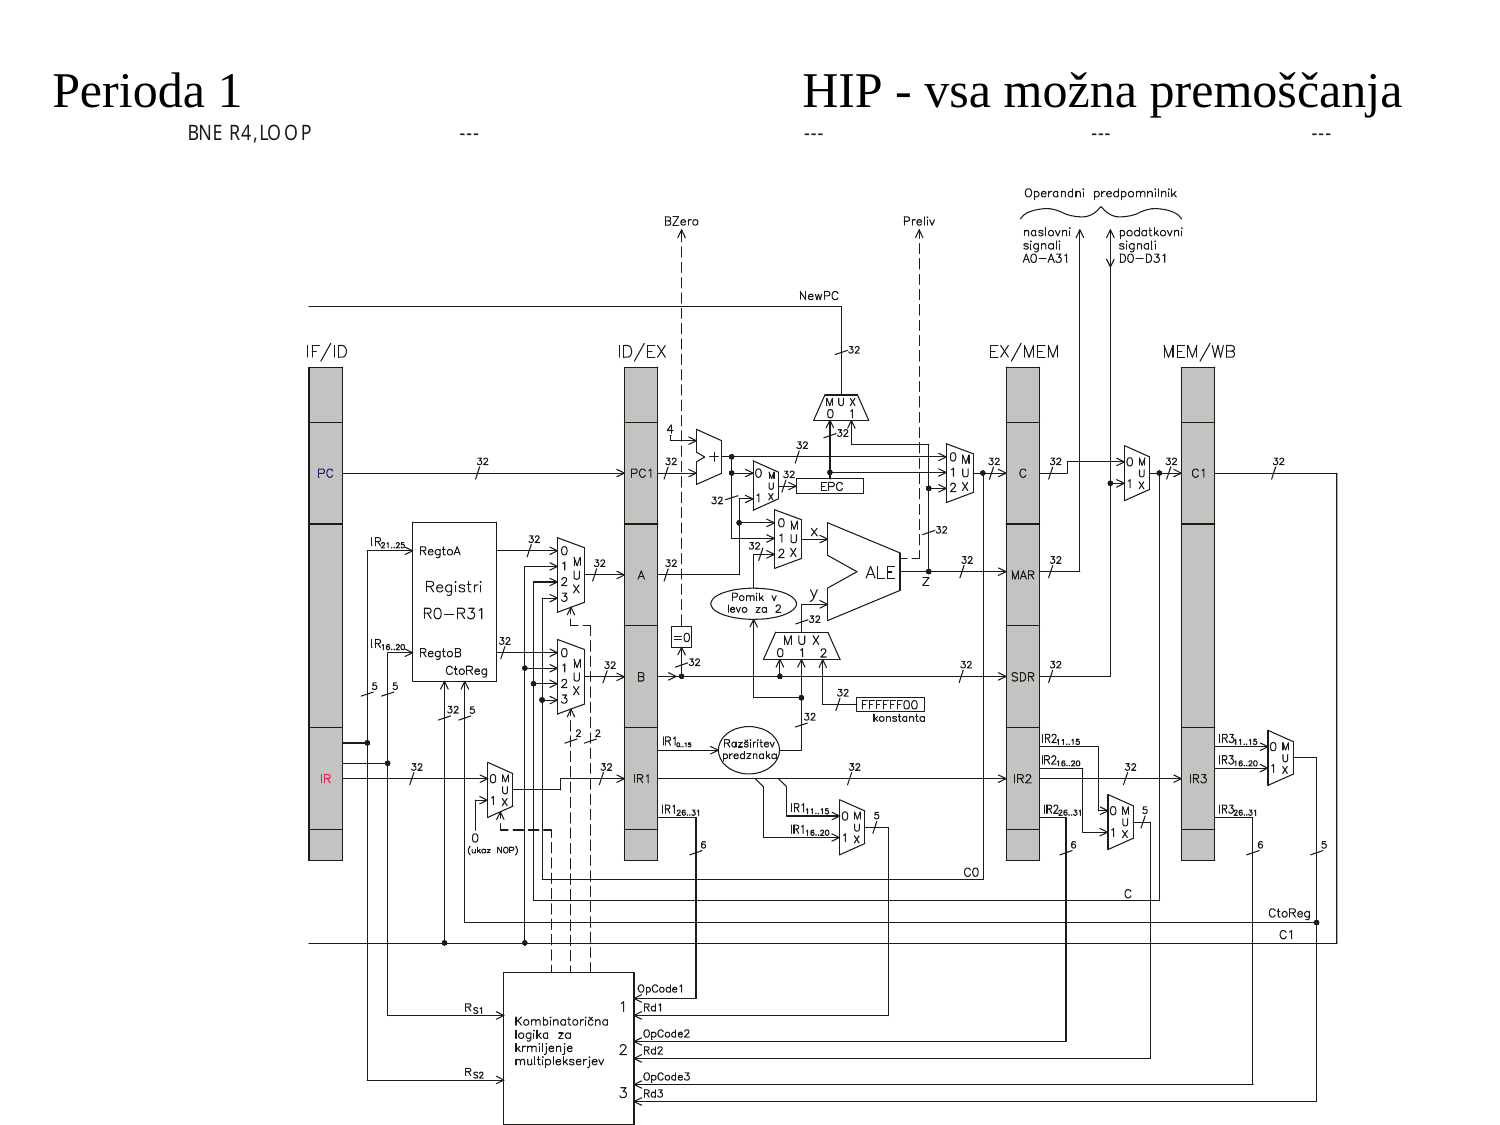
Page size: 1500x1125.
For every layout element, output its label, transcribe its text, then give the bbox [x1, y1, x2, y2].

text_box Perioda 1 HIP - vsa možna premoščanja [37, 49, 1476, 126]
picture [187, 124, 1338, 1125]
